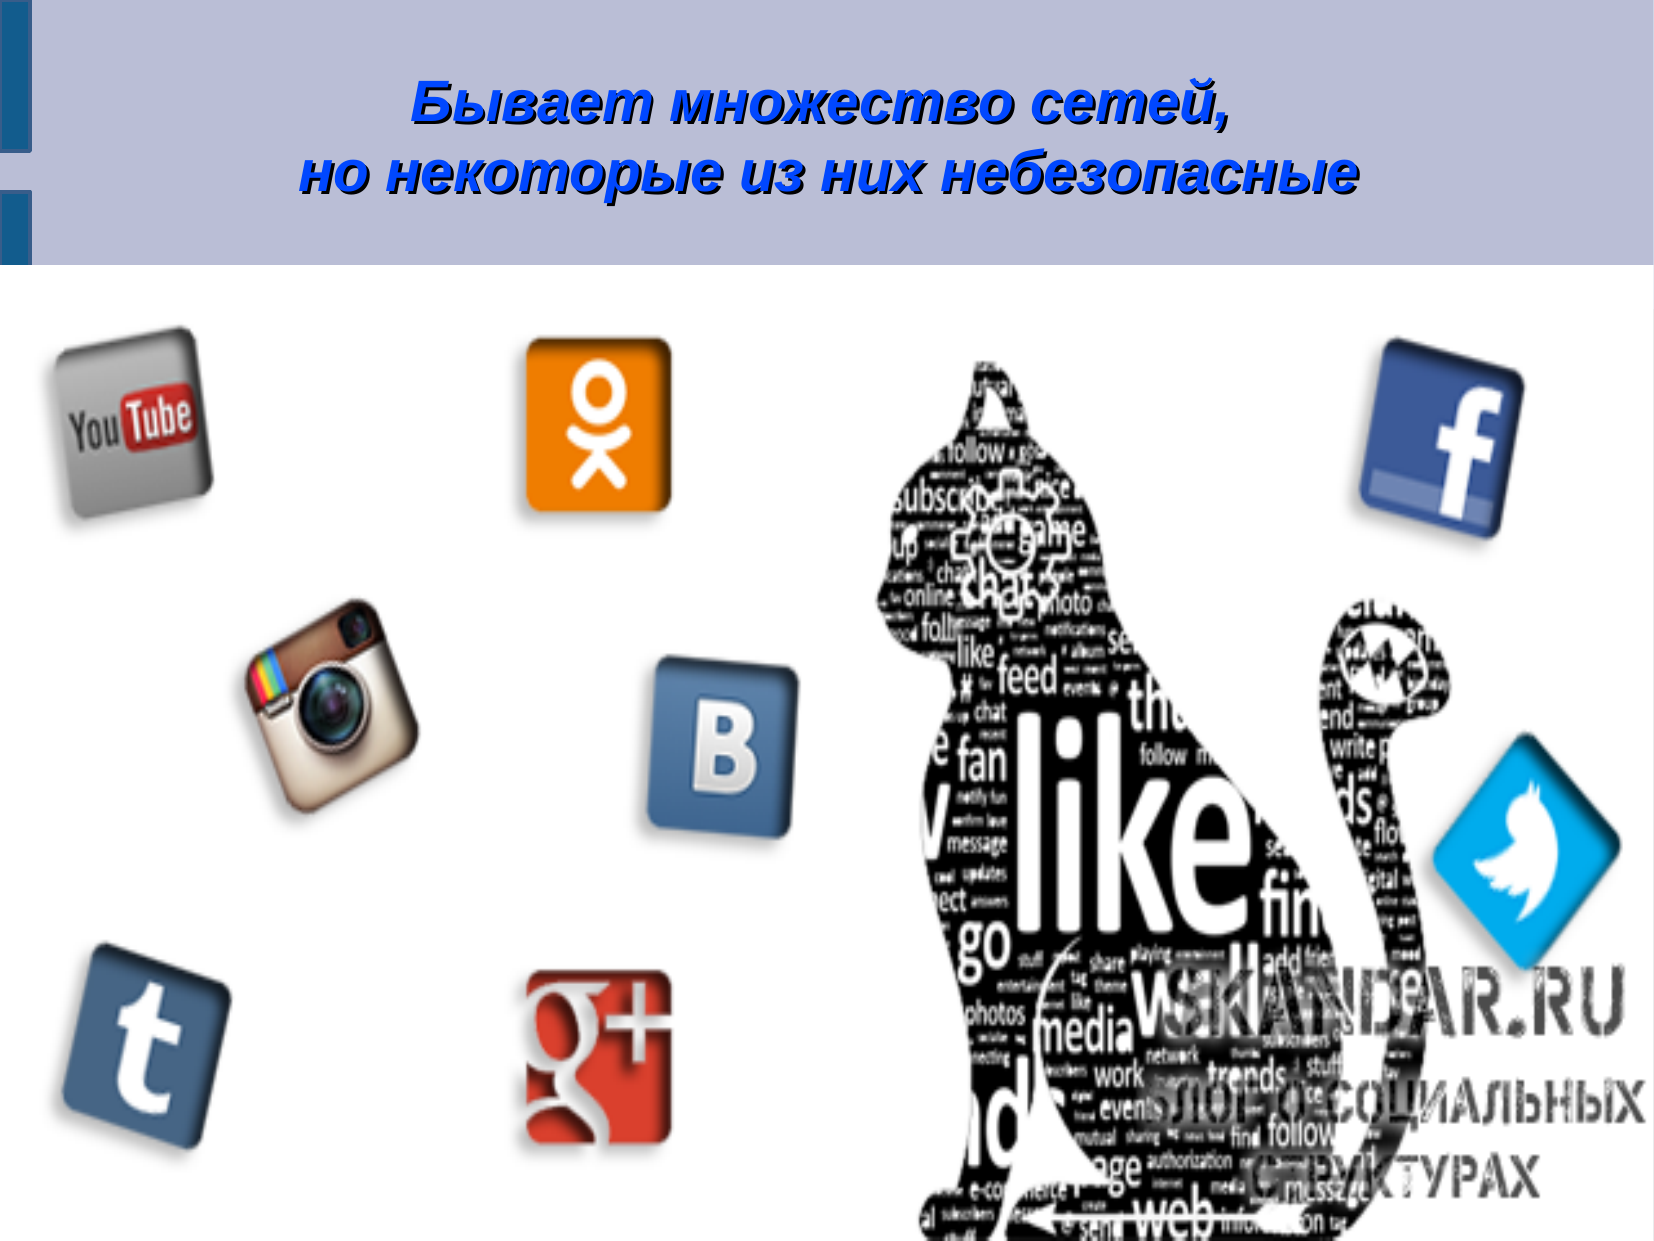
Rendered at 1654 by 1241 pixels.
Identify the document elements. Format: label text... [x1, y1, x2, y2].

picture [0, 265, 1654, 1241]
title Бывает множество сетей, но некоторые из них небезопасные [123, 29, 1536, 237]
